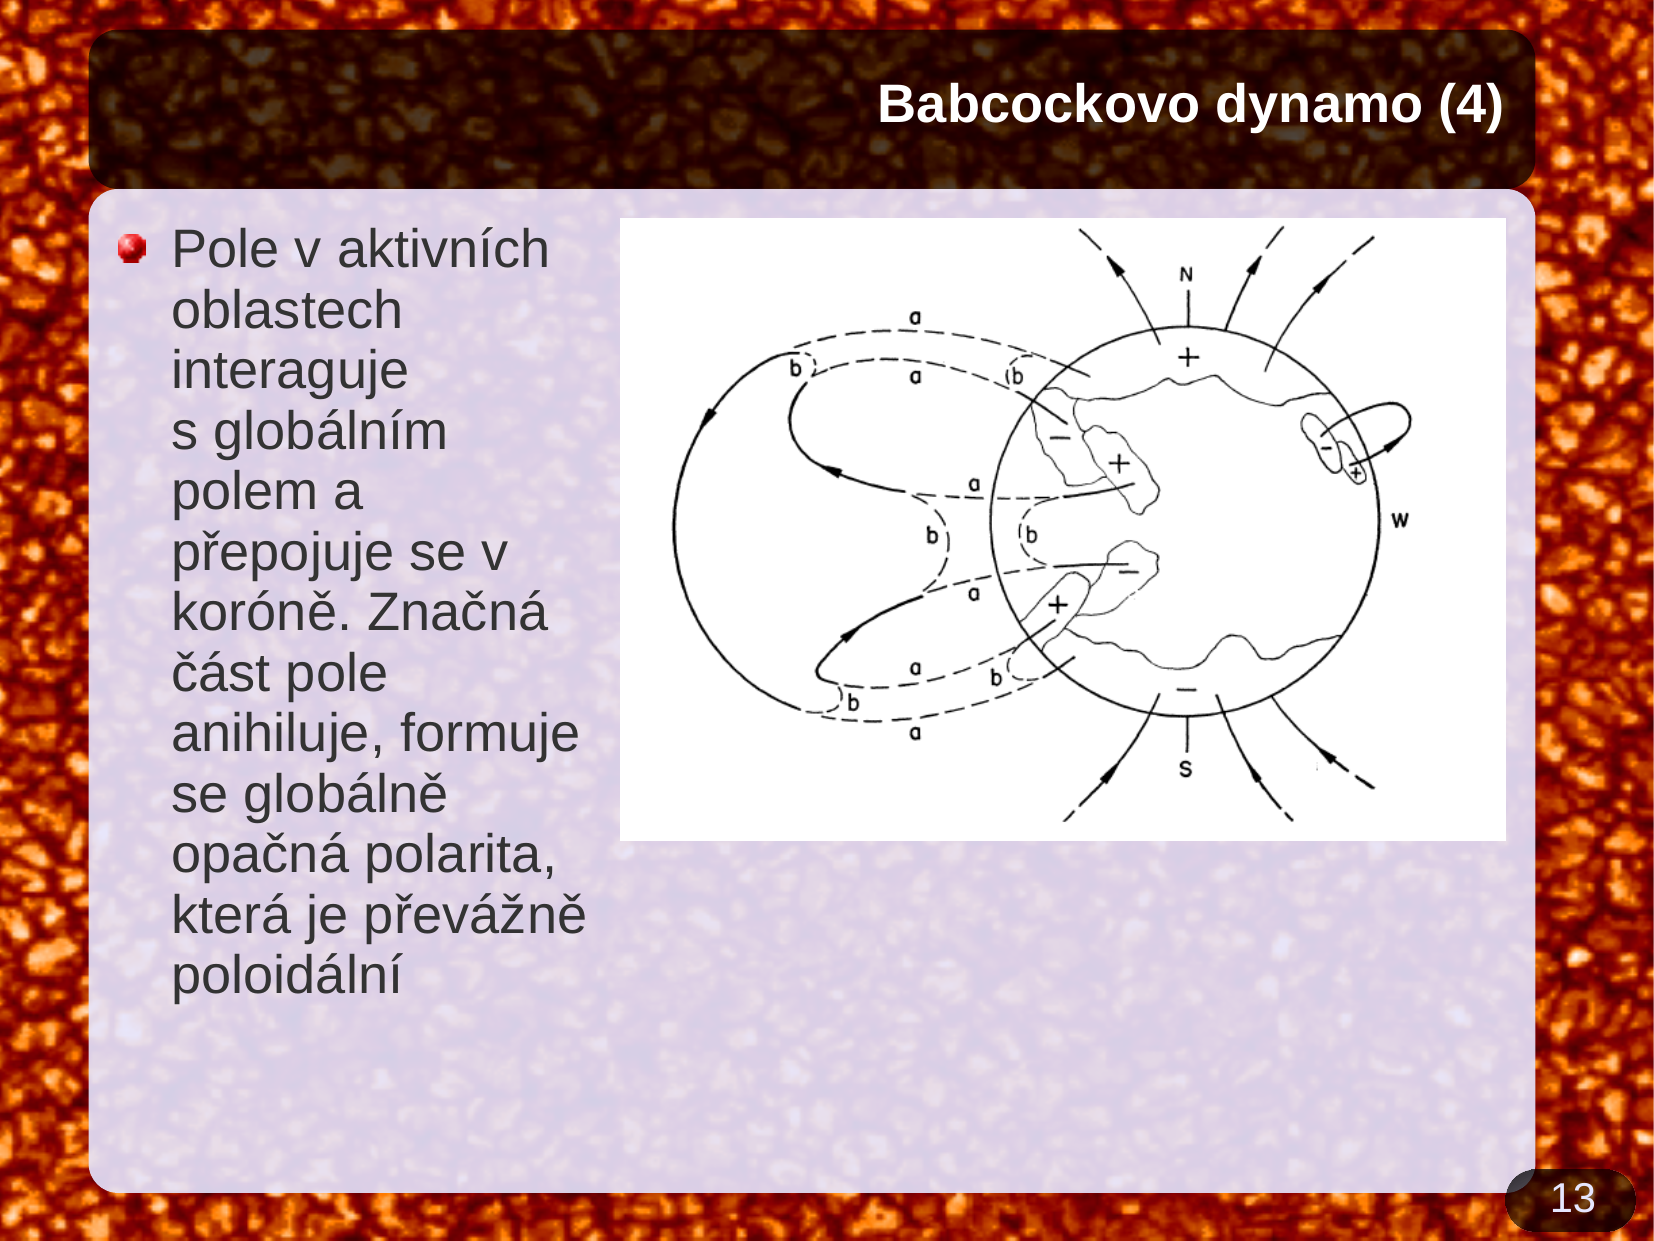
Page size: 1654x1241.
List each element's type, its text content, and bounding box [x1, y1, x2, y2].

title Babcockovo dynamo (4) [118, 59, 1506, 148]
list Pole v aktivních oblastech interaguje s globálním polem a přepojuje se v koróně. Značná část pole anihiluje, formuje se globálně opačná polarita, která je převážně poloidální [118, 218, 591, 1164]
picture [0, 0, 1654, 1241]
